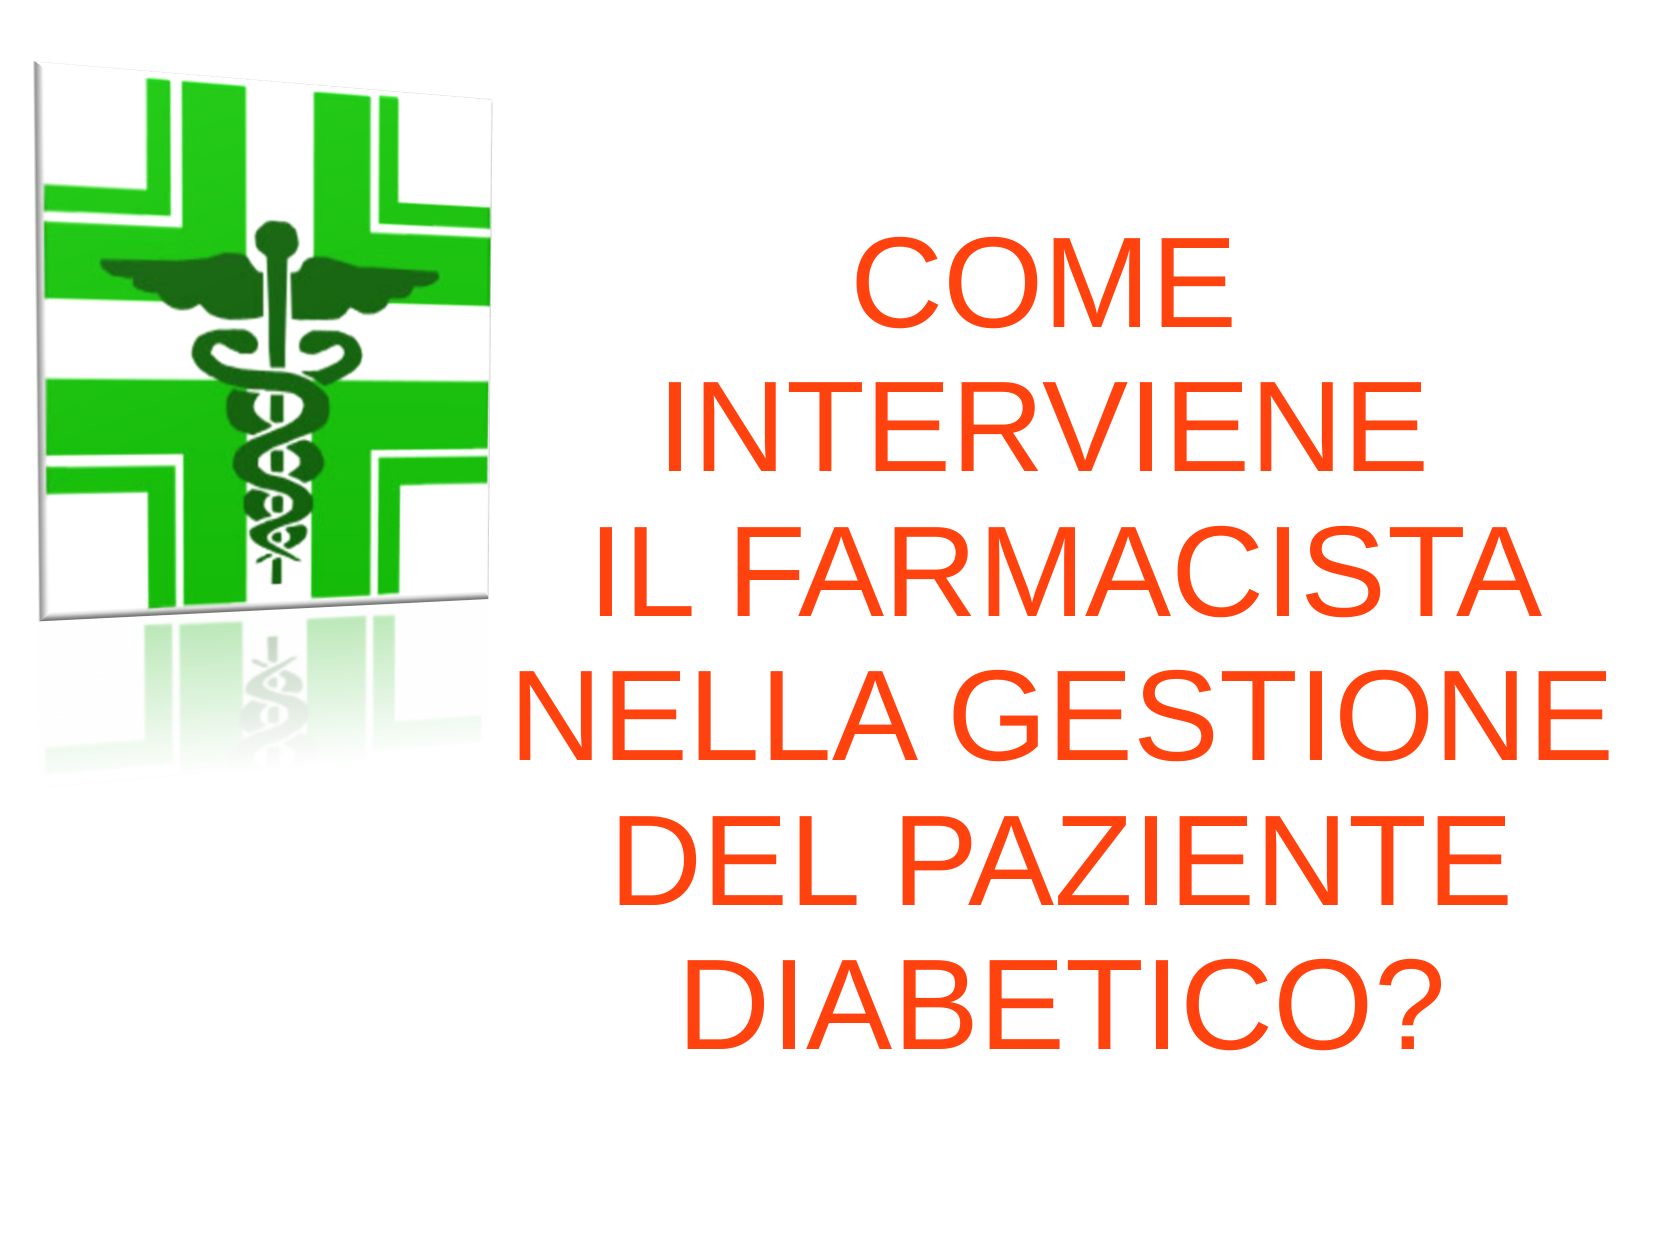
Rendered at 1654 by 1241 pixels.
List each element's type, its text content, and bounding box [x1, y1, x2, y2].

picture [30, 58, 497, 1162]
text_box COME INTERVIENE IL FARMACISTA NELLA GESTIONE DEL PAZIENTE DIABETICO? [472, 129, 1653, 1158]
